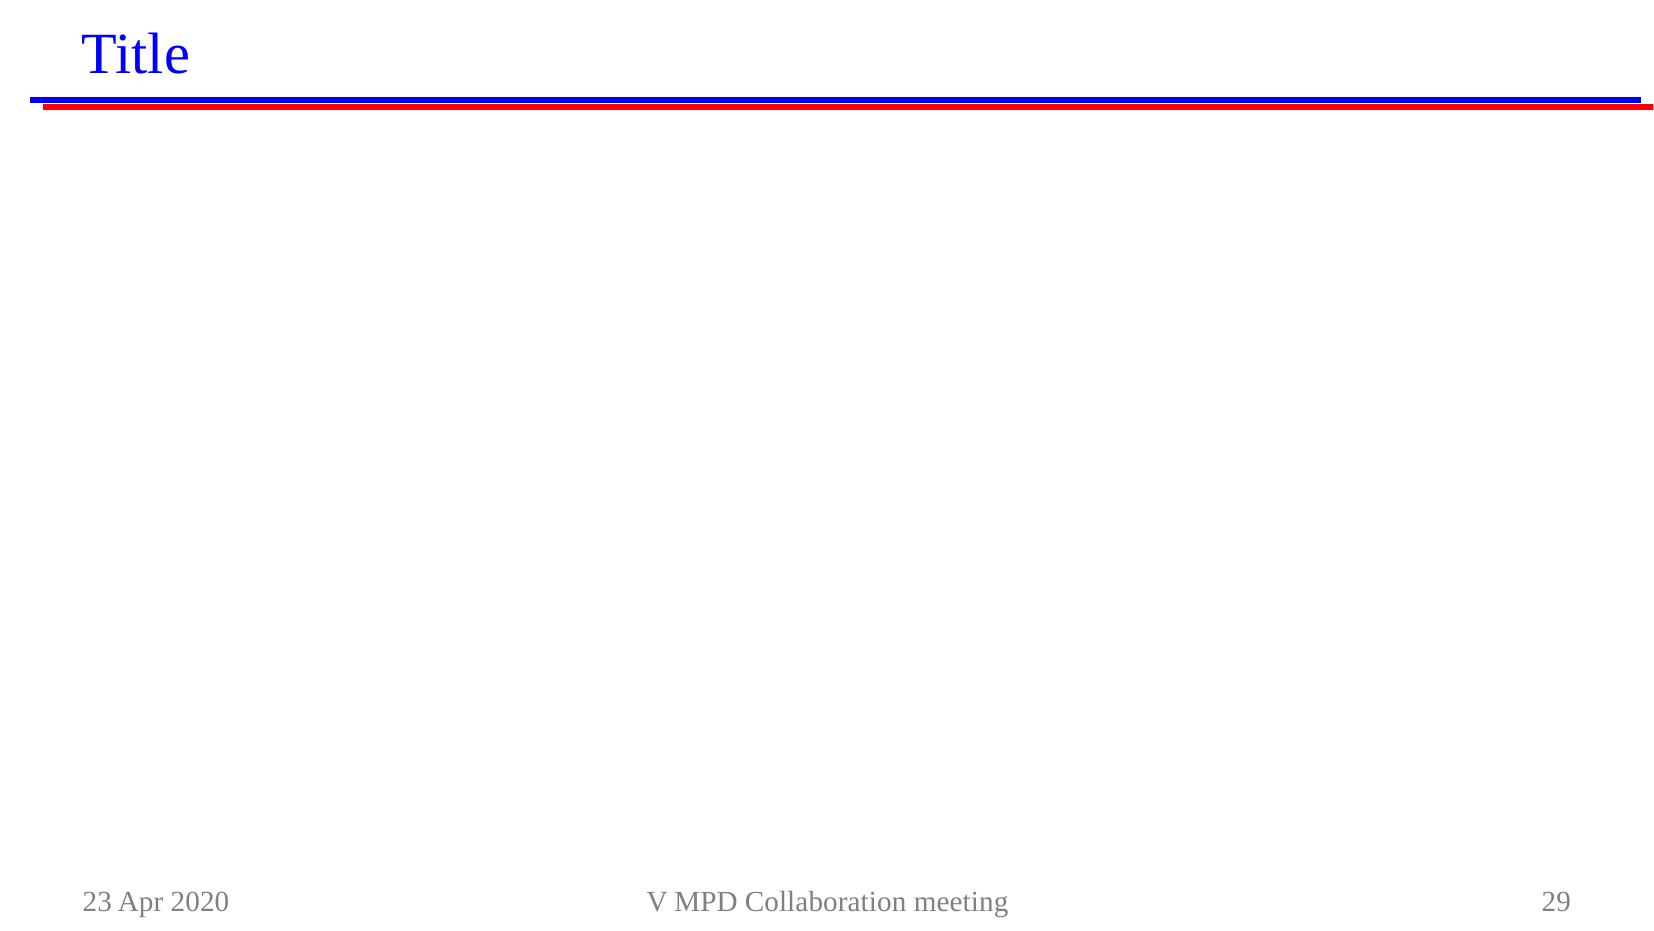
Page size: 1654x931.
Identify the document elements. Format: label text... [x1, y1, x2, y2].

title Title [81, 7, 1570, 91]
